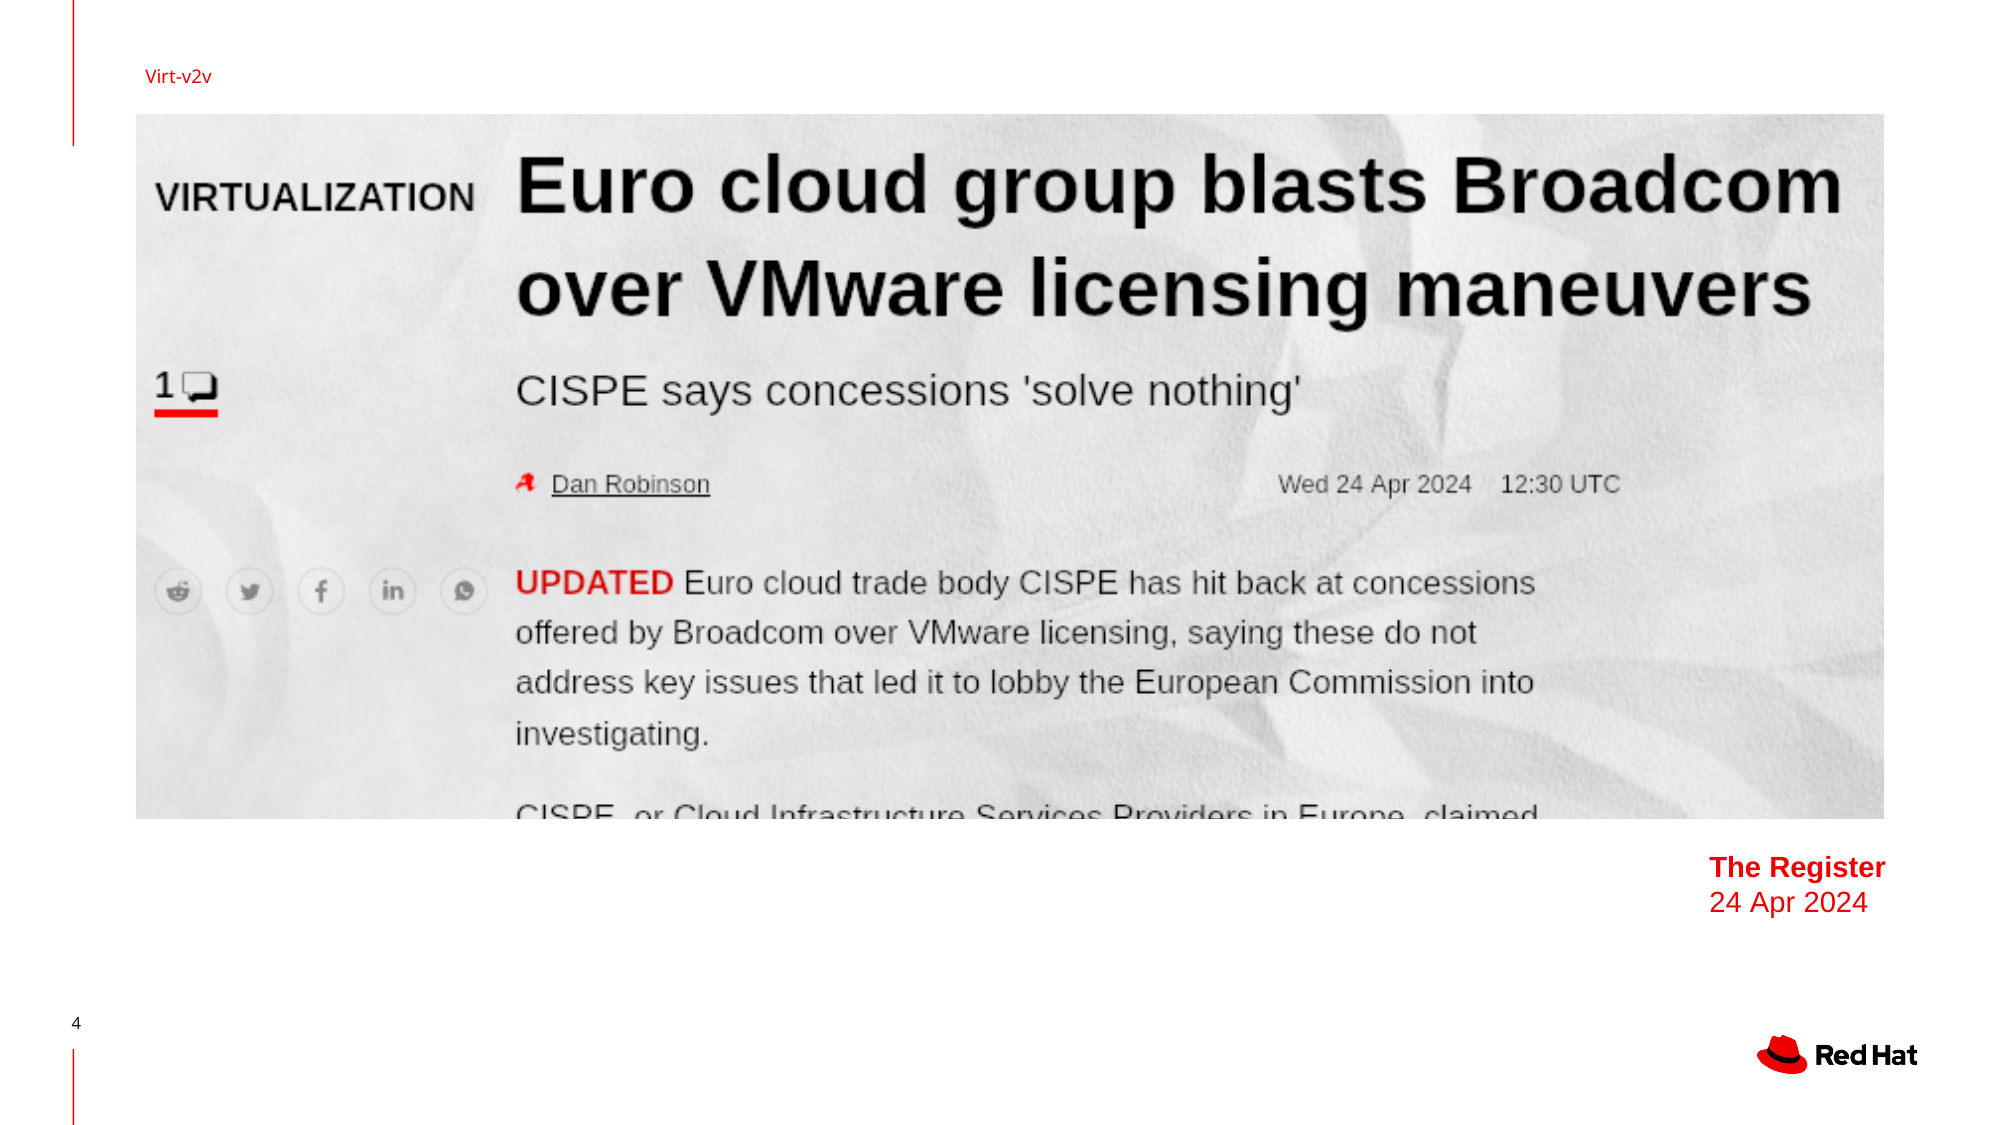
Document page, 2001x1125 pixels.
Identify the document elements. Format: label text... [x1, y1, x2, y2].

text_box Virt-v2v [73, 9, 918, 144]
picture [1757, 1035, 1918, 1074]
picture [135, 114, 1885, 819]
text_box The Register 24 Apr 2024 [1694, 840, 1907, 968]
